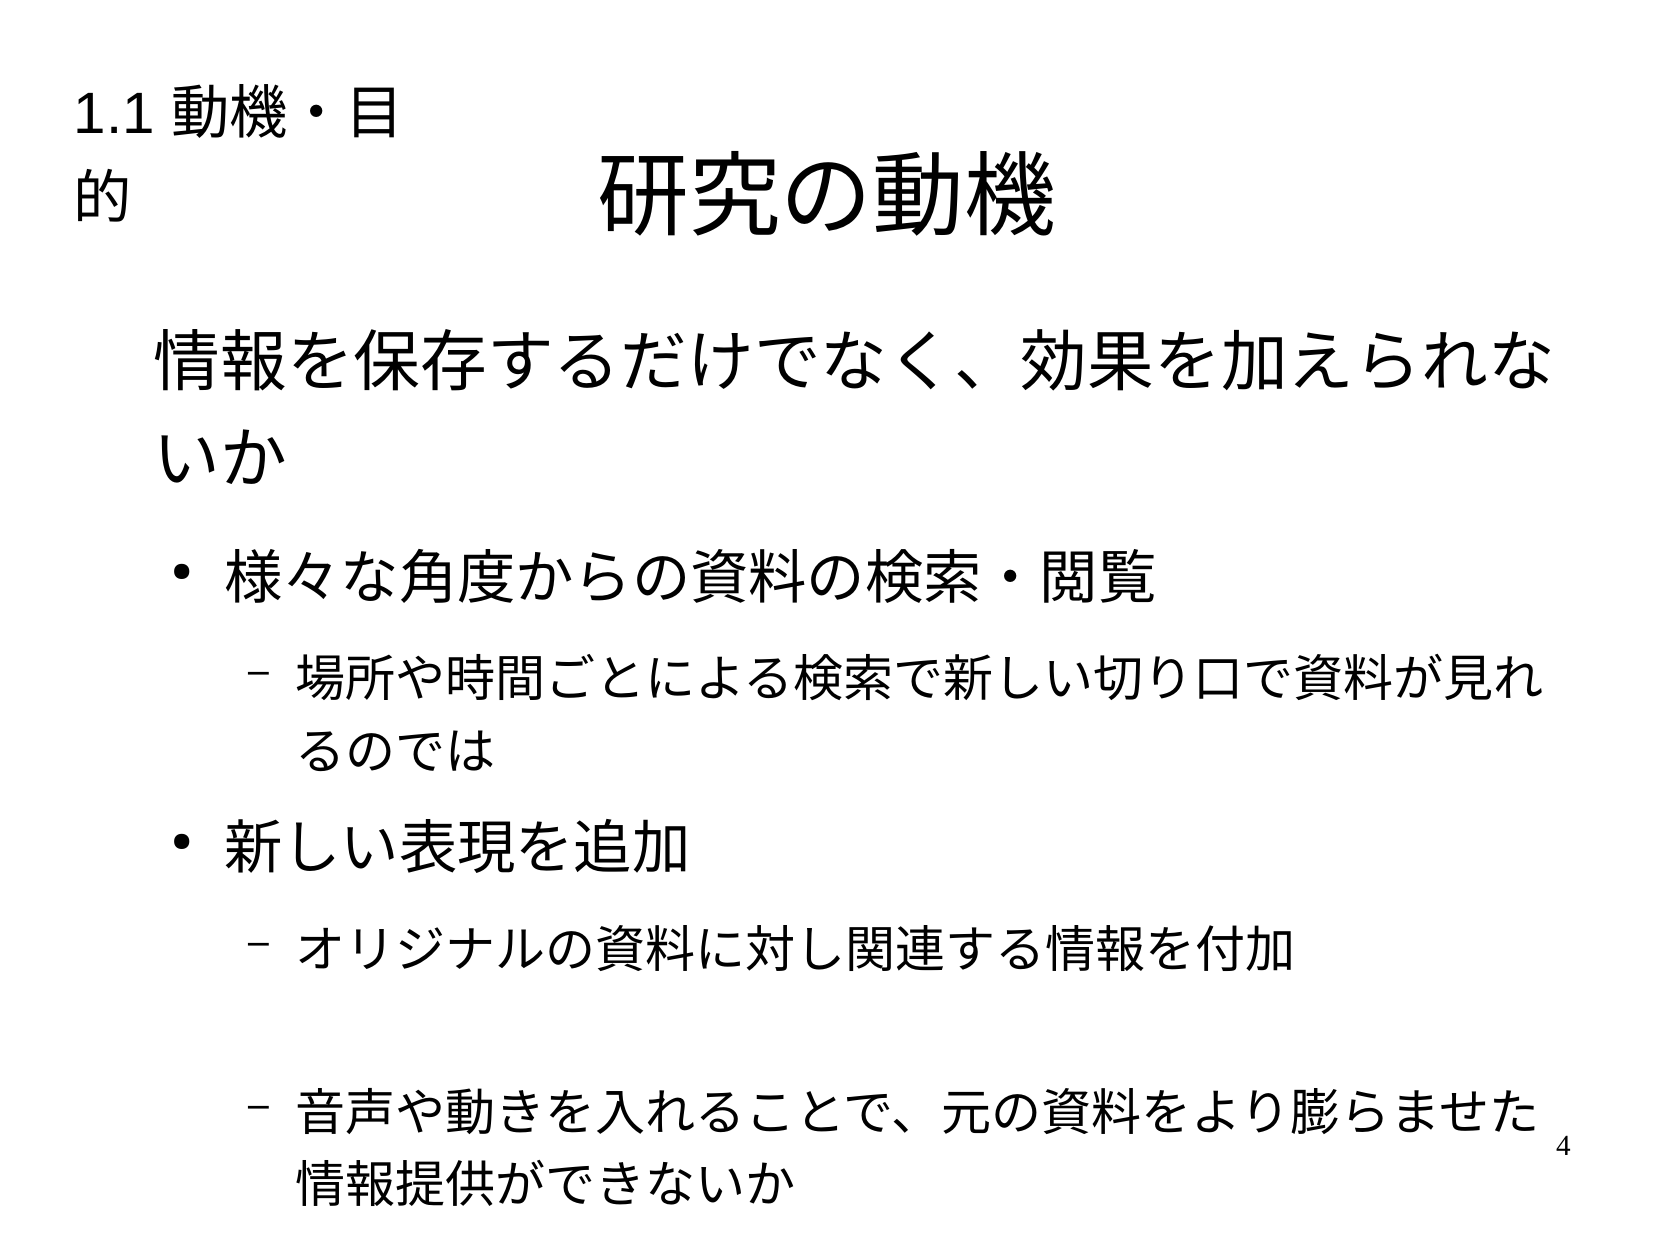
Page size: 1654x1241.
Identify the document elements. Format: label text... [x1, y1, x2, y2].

text_box 1.1 動機・目的 [59, 59, 473, 139]
title 研究の動機 [82, 182, 94, 195]
title 研究の動機 [82, 92, 1571, 285]
title 研究の動機 [82, 198, 94, 213]
list 情報を保存するだけでなく、効果を加えられないか 様々な角度からの資料の検索・閲覧 場所や時間ごとによる検索で新しい切り口で資料が見れるのでは 新しい表現を追加 オリジナルの資料に対し関連する情報を付加 音声や動きを入れることで、元の資料をより膨らませた情報提供ができないか [82, 307, 1571, 1112]
